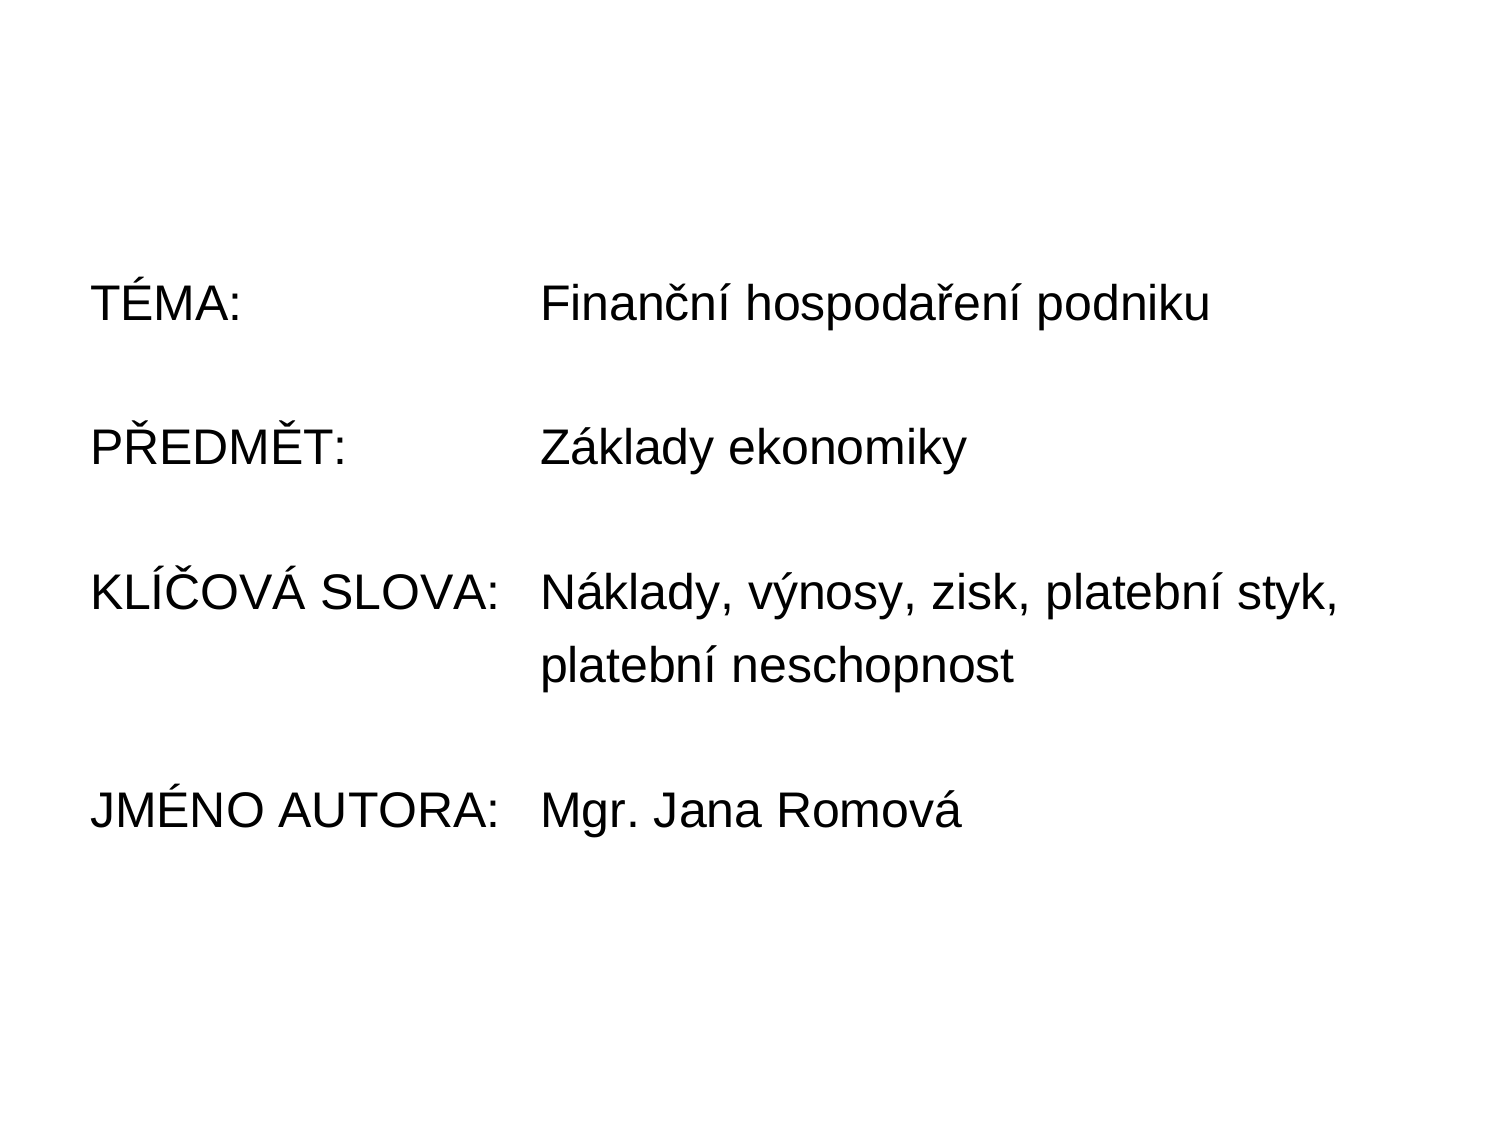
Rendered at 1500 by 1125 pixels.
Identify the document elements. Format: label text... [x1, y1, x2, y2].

list TÉMA: Finanční hospodaření podniku PŘEDMĚT: Základy ekonomiky KLÍČOVÁ SLOVA: Náklady, výnosy, zisk, platební styk, platební neschopnost JMÉNO AUTORA: Mgr. Jana Romová [75, 262, 1426, 1006]
